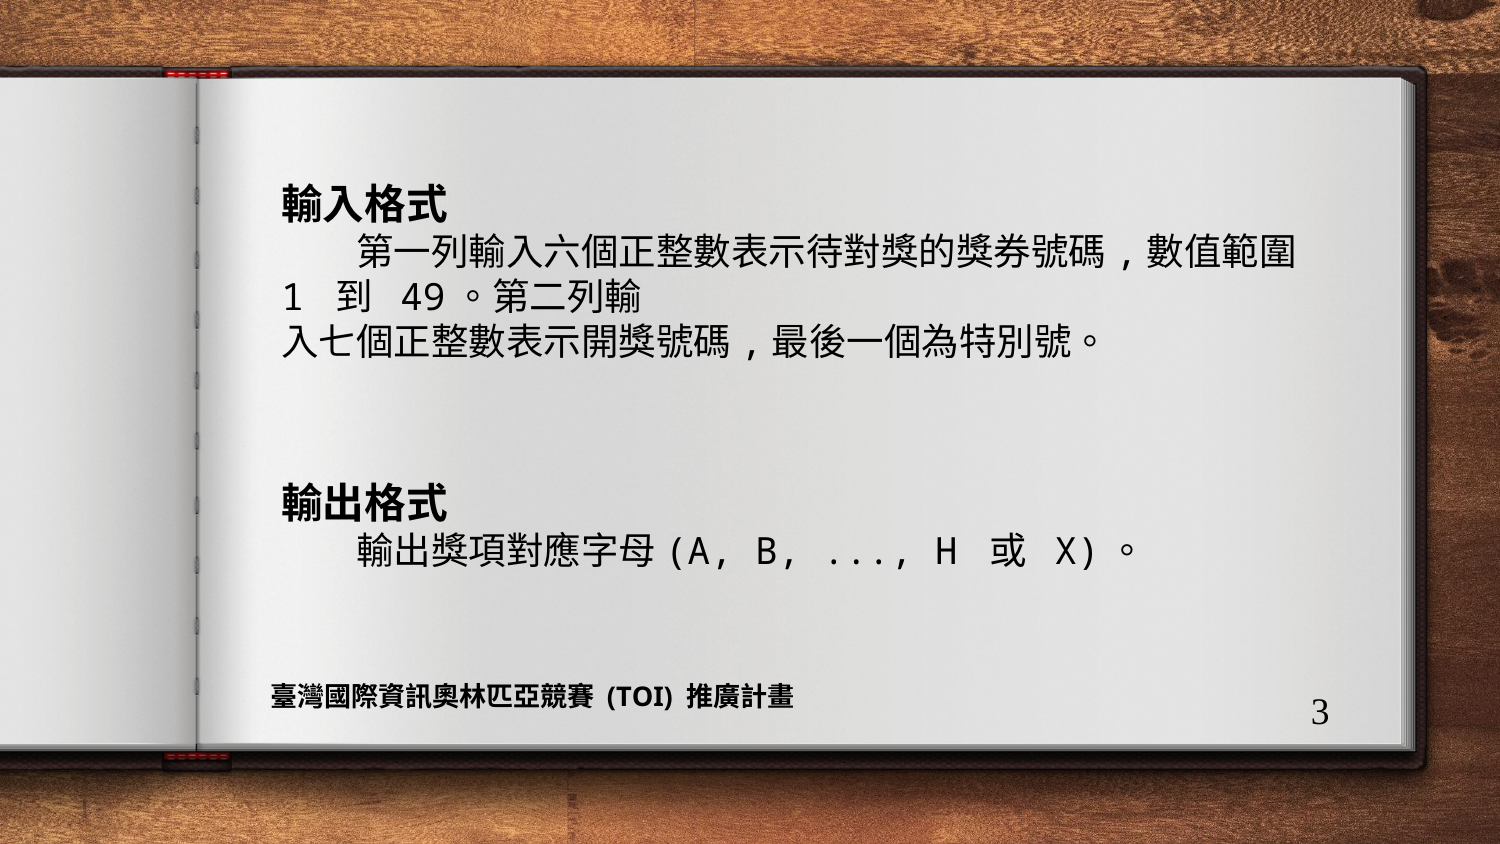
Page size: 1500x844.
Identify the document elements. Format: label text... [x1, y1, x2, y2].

text_box 輸出格式 輸出獎項對應字母(A, B, ..., H 或 X)。 [266, 470, 1368, 580]
text_box 輸入格式 第一列輸入六個正整數表示待對獎的獎券號碼,數值範圍 1 到 49。第二列輸 入七個正整數表示開獎號碼,最後一個為特別號。 [266, 171, 1356, 371]
text_box 3 [1295, 672, 1386, 737]
